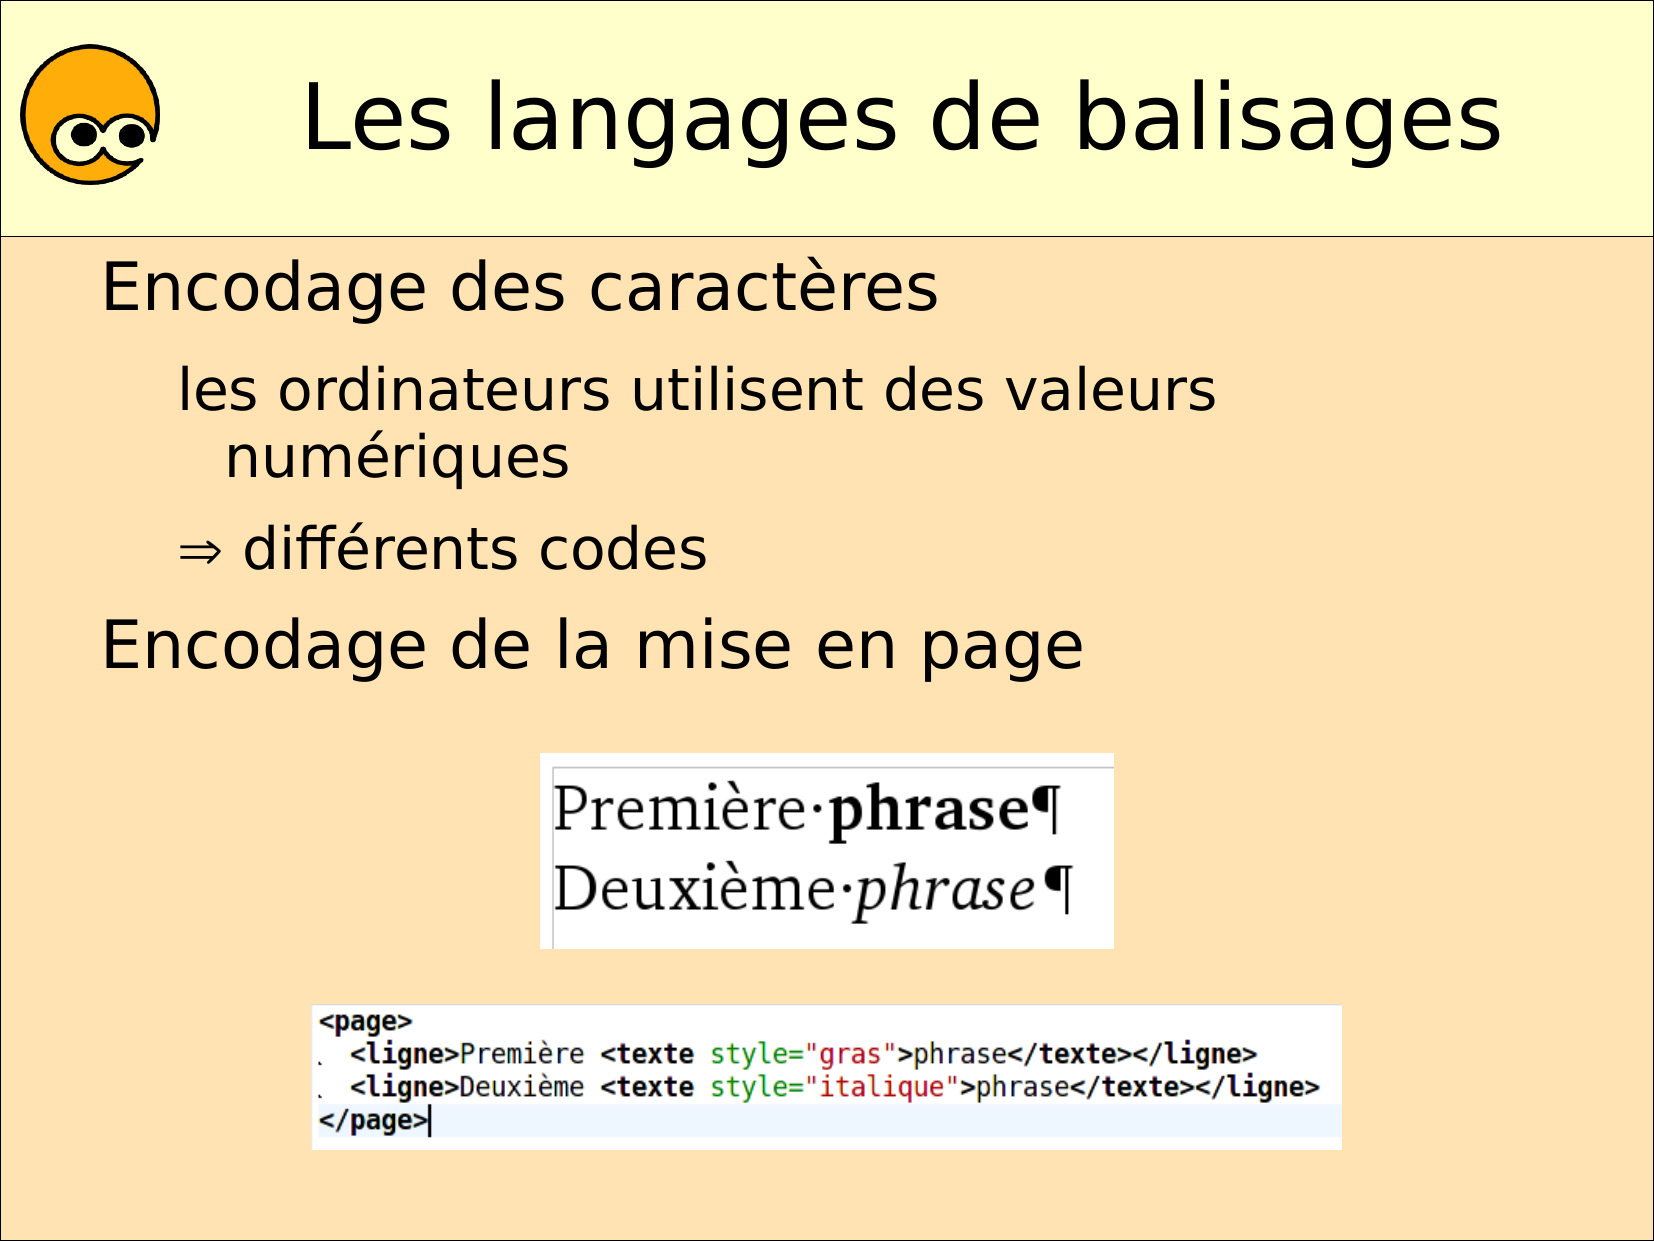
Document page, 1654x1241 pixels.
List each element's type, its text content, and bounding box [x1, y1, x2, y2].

list Encodage des caractères les ordinateurs utilisent des valeurs numériques ⇒ différents codes Encodage de la mise en page [82, 248, 1571, 1053]
picture [311, 1004, 1342, 1150]
title Les langages de balisages [159, 13, 1648, 222]
picture [20, 44, 159, 185]
picture [540, 753, 1114, 949]
